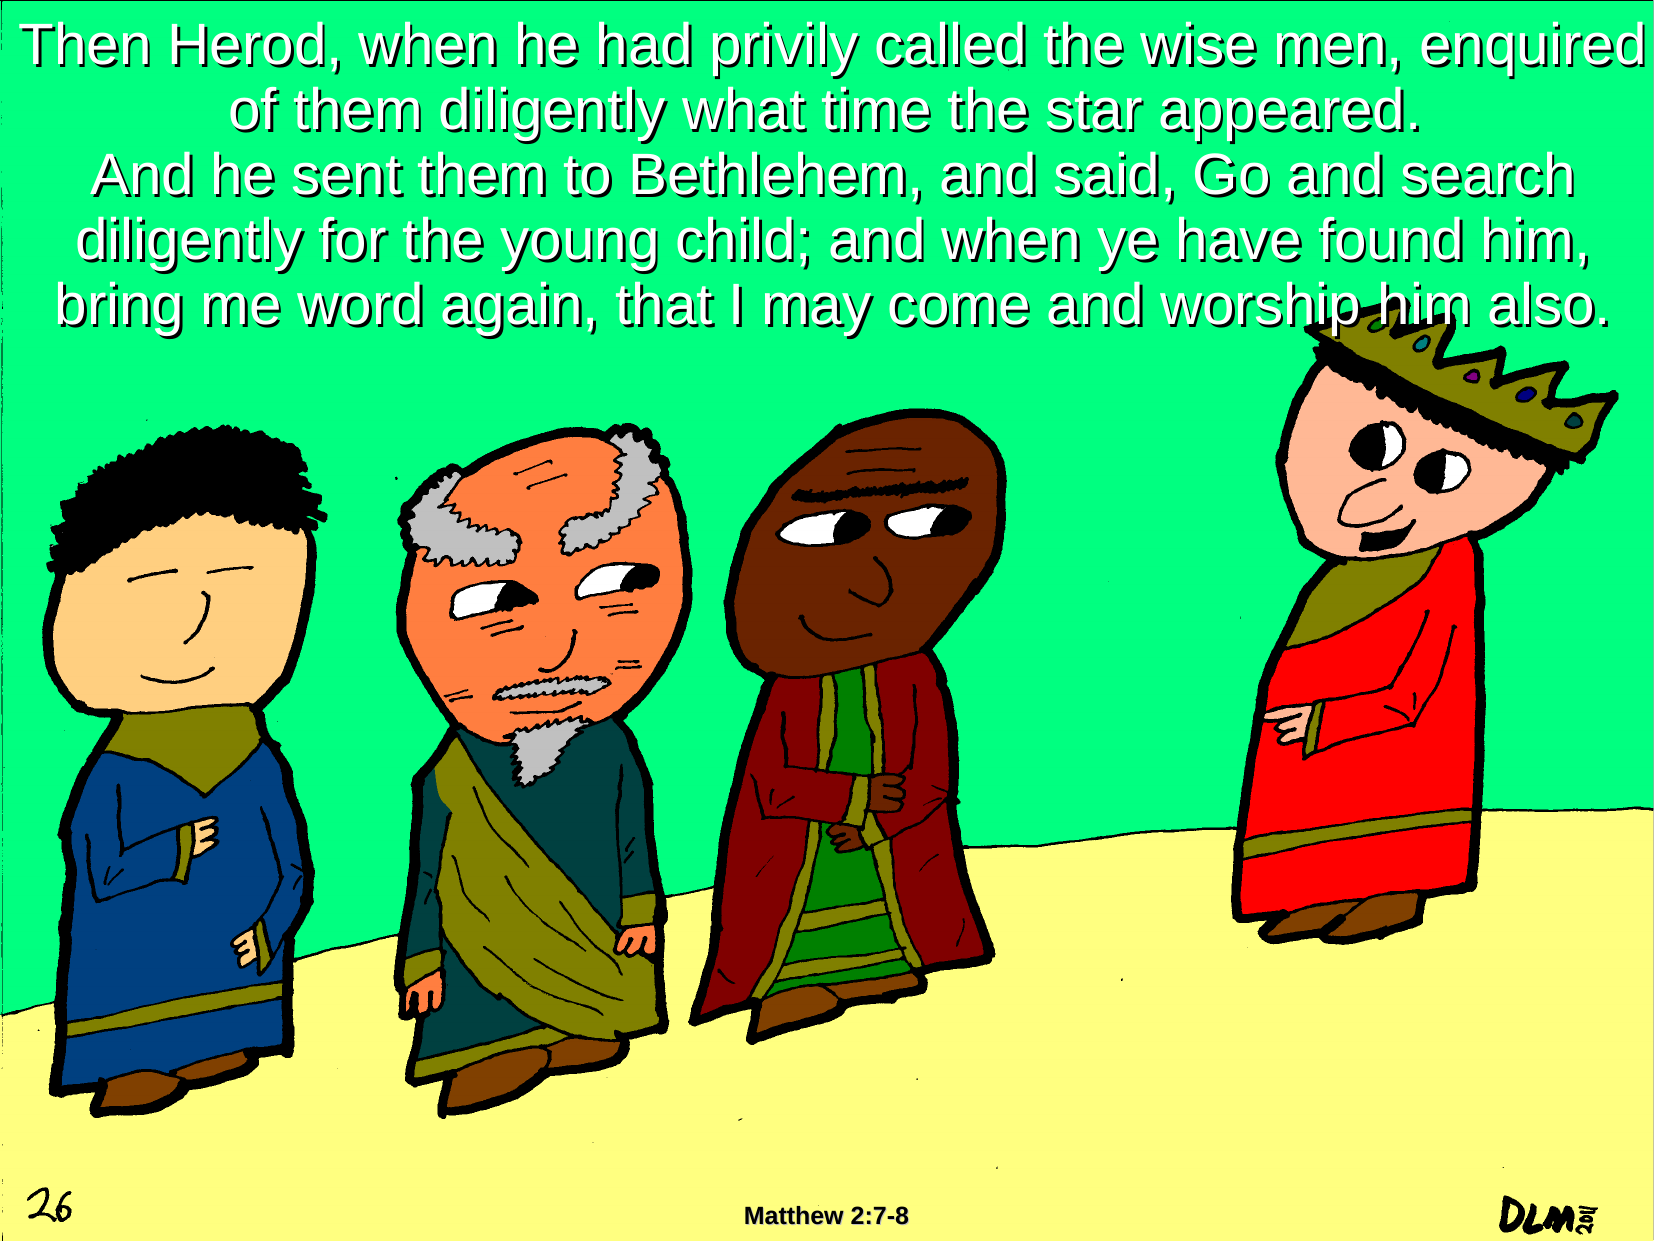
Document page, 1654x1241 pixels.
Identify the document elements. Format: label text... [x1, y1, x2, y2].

picture [0, 344, 1654, 1194]
text_box Then Herod, when he had privily called the wise men, enquired of them diligently what time the star appeared. And he sent them to Bethlehem, and said, Go and search diligently for the young child; and when ye have found him, bring me word again, that I may come and worship him also. [0, 4, 1654, 344]
text_box Matthew 2:7-8 [0, 1194, 1654, 1239]
